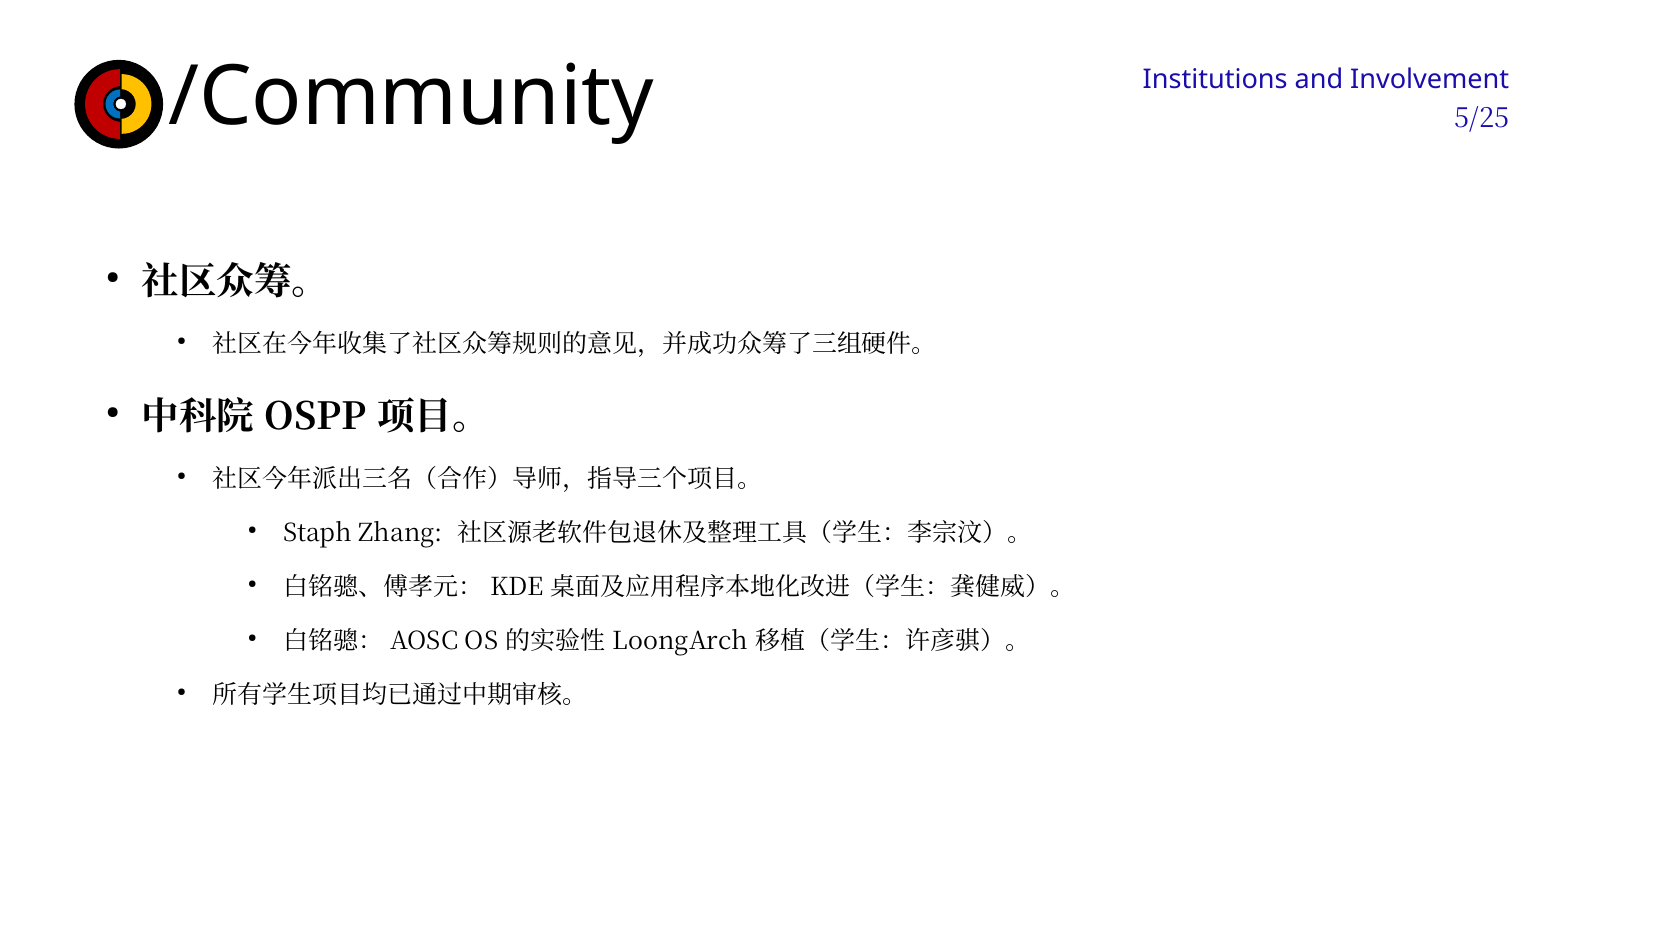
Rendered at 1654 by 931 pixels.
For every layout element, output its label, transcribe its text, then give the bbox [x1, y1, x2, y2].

text_box /Community [153, 28, 739, 224]
text_box 社区众筹。 社区在今年收集了社区众筹规则的意见，并成功众筹了三组硬件。 中科院OSPP项目。 社区今年派出三名（合作）导师，指导三个项目。 Staph Zhang: 社区源老软件包退休及整理工具（学生：李宗汶）。 白铭骢、傅孝元：KDE桌面及应用程序本地化改进（学生：龚健威）。 白铭骢：AOSC OS的实验性LoongArch移植（学生：许彦骐）。 所有学生项目均已通过中期审核。 [106, 224, 1329, 711]
picture [71, 57, 153, 151]
text_box Institutions and Involvement 2/25 [1127, 52, 1568, 262]
